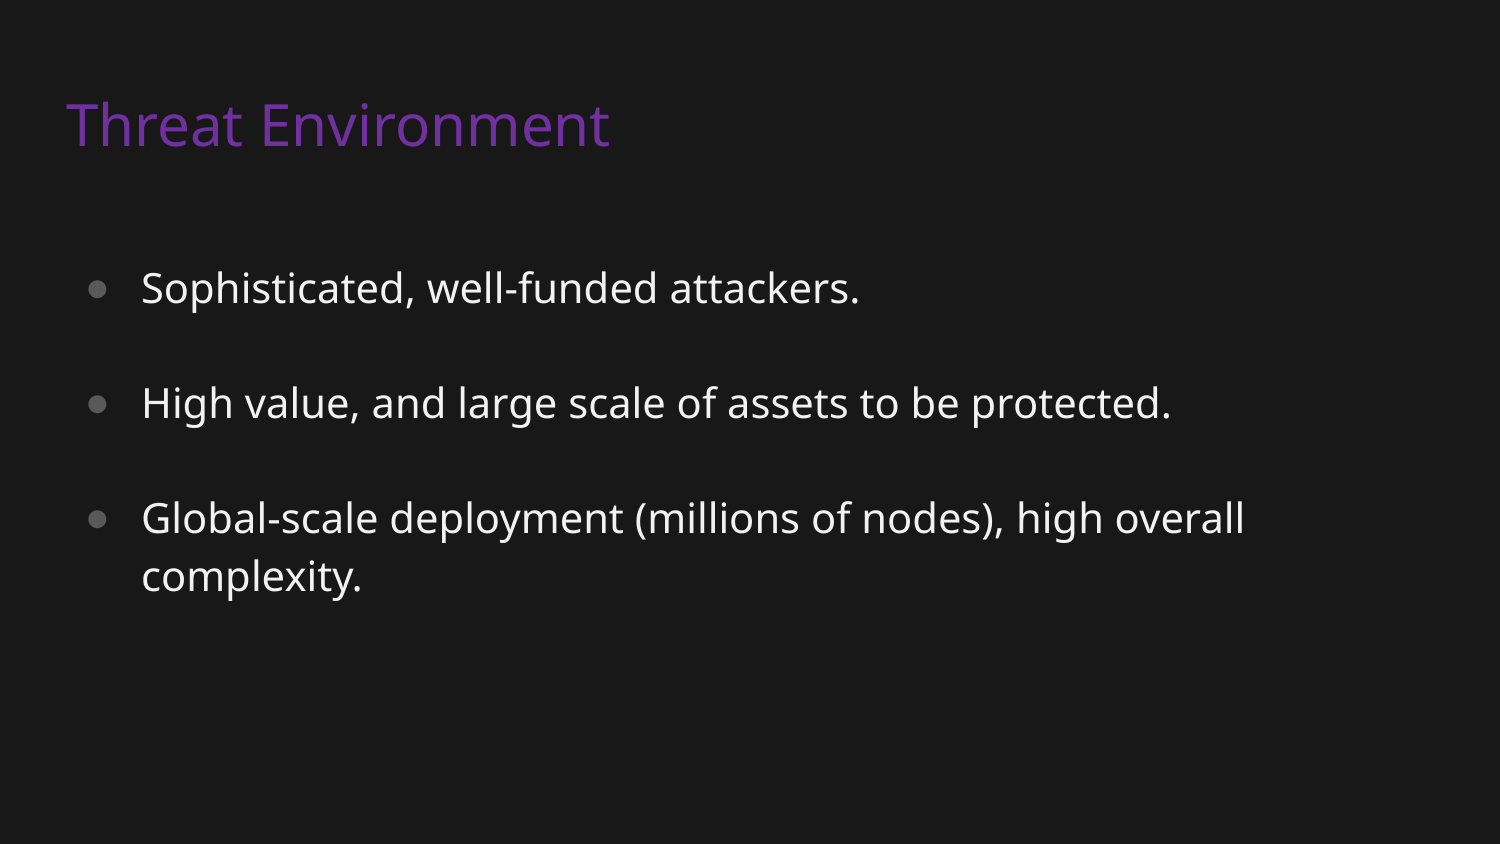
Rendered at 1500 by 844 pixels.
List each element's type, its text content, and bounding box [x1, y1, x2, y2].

list Sophisticated, well-funded attackers. High value, and large scale of assets to be protected. Global-scale deployment (millions of nodes), high overall complexity. [51, 189, 1449, 750]
title Threat Environment [51, 72, 1449, 167]
